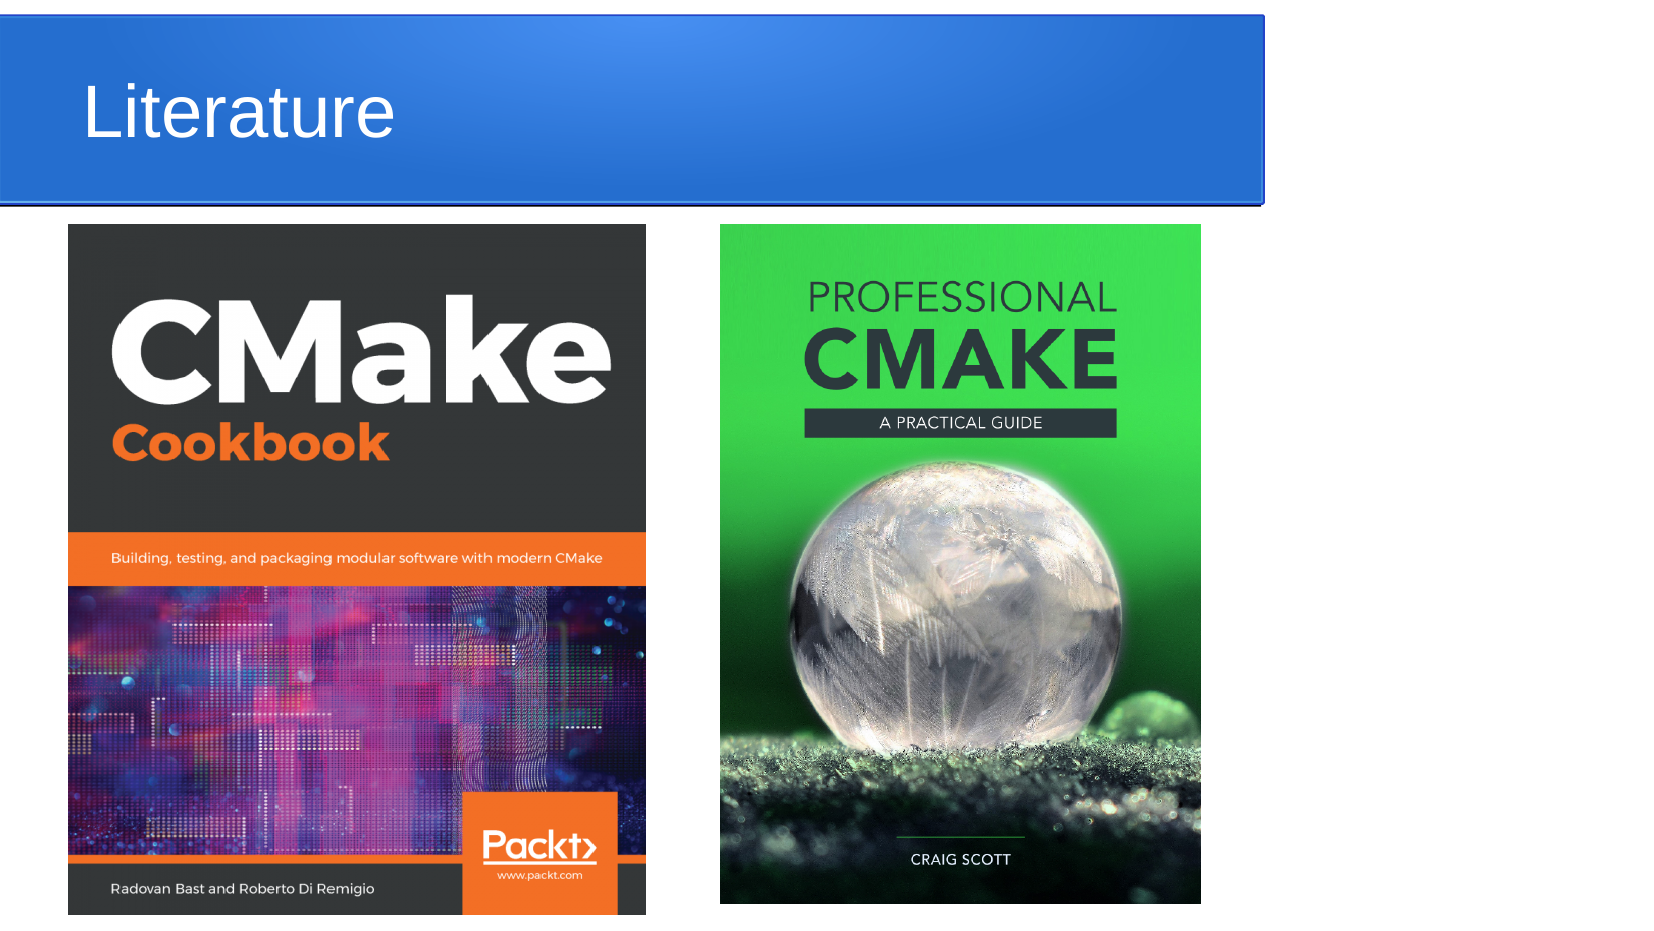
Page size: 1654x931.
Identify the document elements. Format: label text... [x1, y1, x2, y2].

picture [68, 224, 646, 915]
picture [720, 224, 1201, 904]
title Literature [82, 35, 1235, 189]
